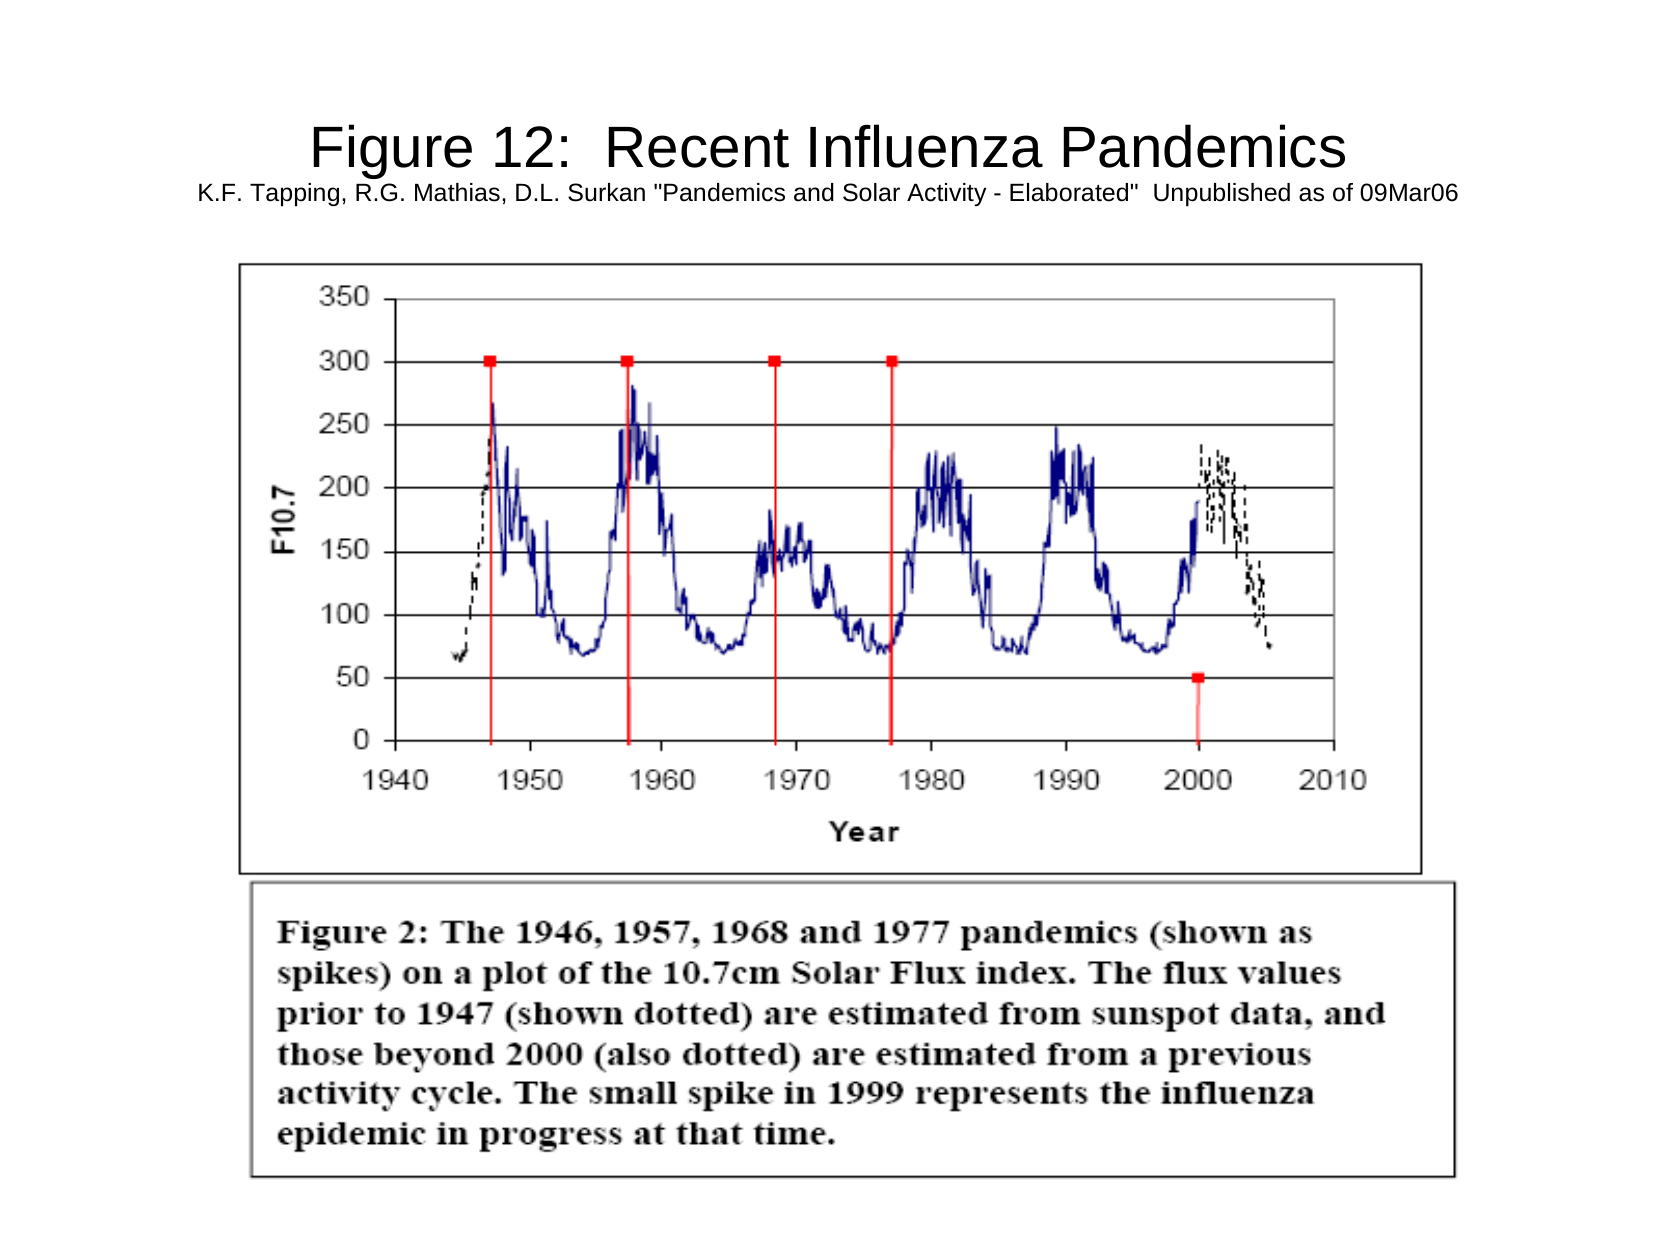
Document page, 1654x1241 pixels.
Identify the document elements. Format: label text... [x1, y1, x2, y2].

title Figure 12: Recent Influenza Pandemics K.F. Tapping, R.G. Mathias, D.L. Surkan "Pandemics and Solar Activity - Elaborated" Unpublished as of 09Mar06 [123, 59, 1536, 267]
picture [206, 236, 1477, 1189]
